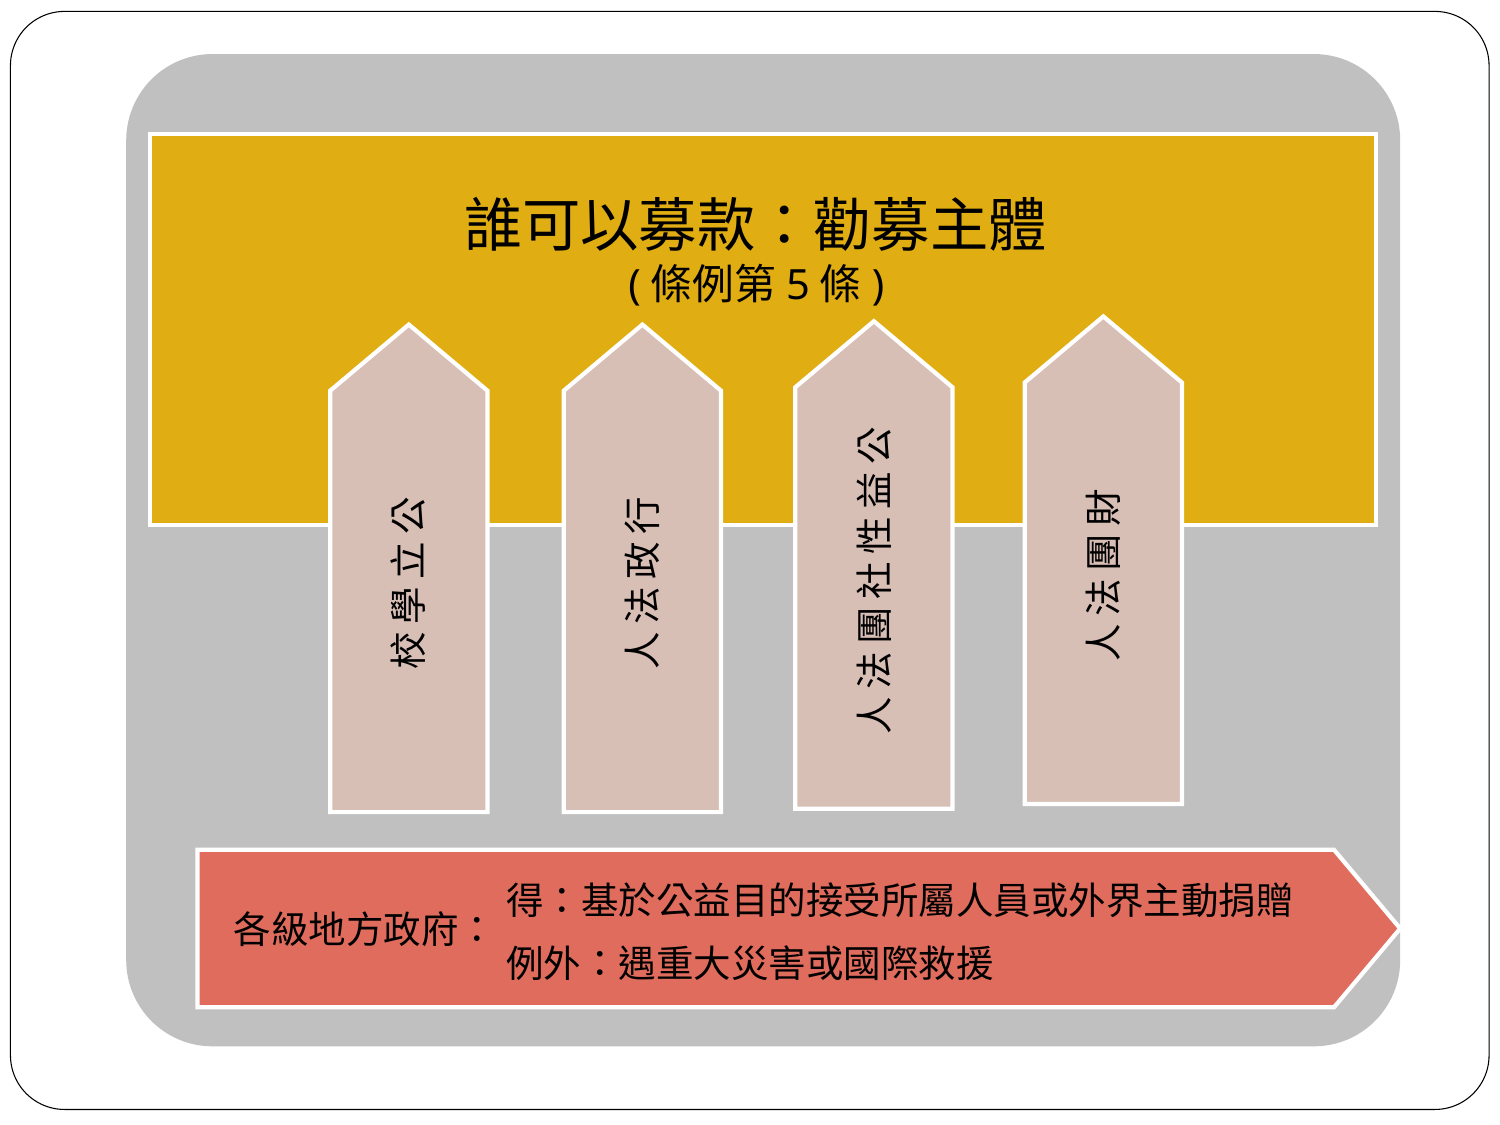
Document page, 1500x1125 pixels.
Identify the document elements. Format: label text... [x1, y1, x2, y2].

text_box [126, 54, 1401, 1047]
text_box 各級地方政府： [218, 898, 502, 960]
text_box 公 益 性 社 團 法 人 [795, 321, 953, 809]
text_box 得：基於公益目的接受所屬人員或外界主動捐贈 [491, 869, 1324, 931]
text_box 公 立 學 校 [330, 324, 488, 813]
text_box 行 政 法 人 [563, 324, 722, 813]
text_box 誰可以募款：勸募主體(條例第5條) [449, 180, 1064, 317]
text_box 財 團 法 人 [1024, 316, 1182, 804]
text_box 例外：遇重大災害或國際救援 [491, 932, 1022, 994]
